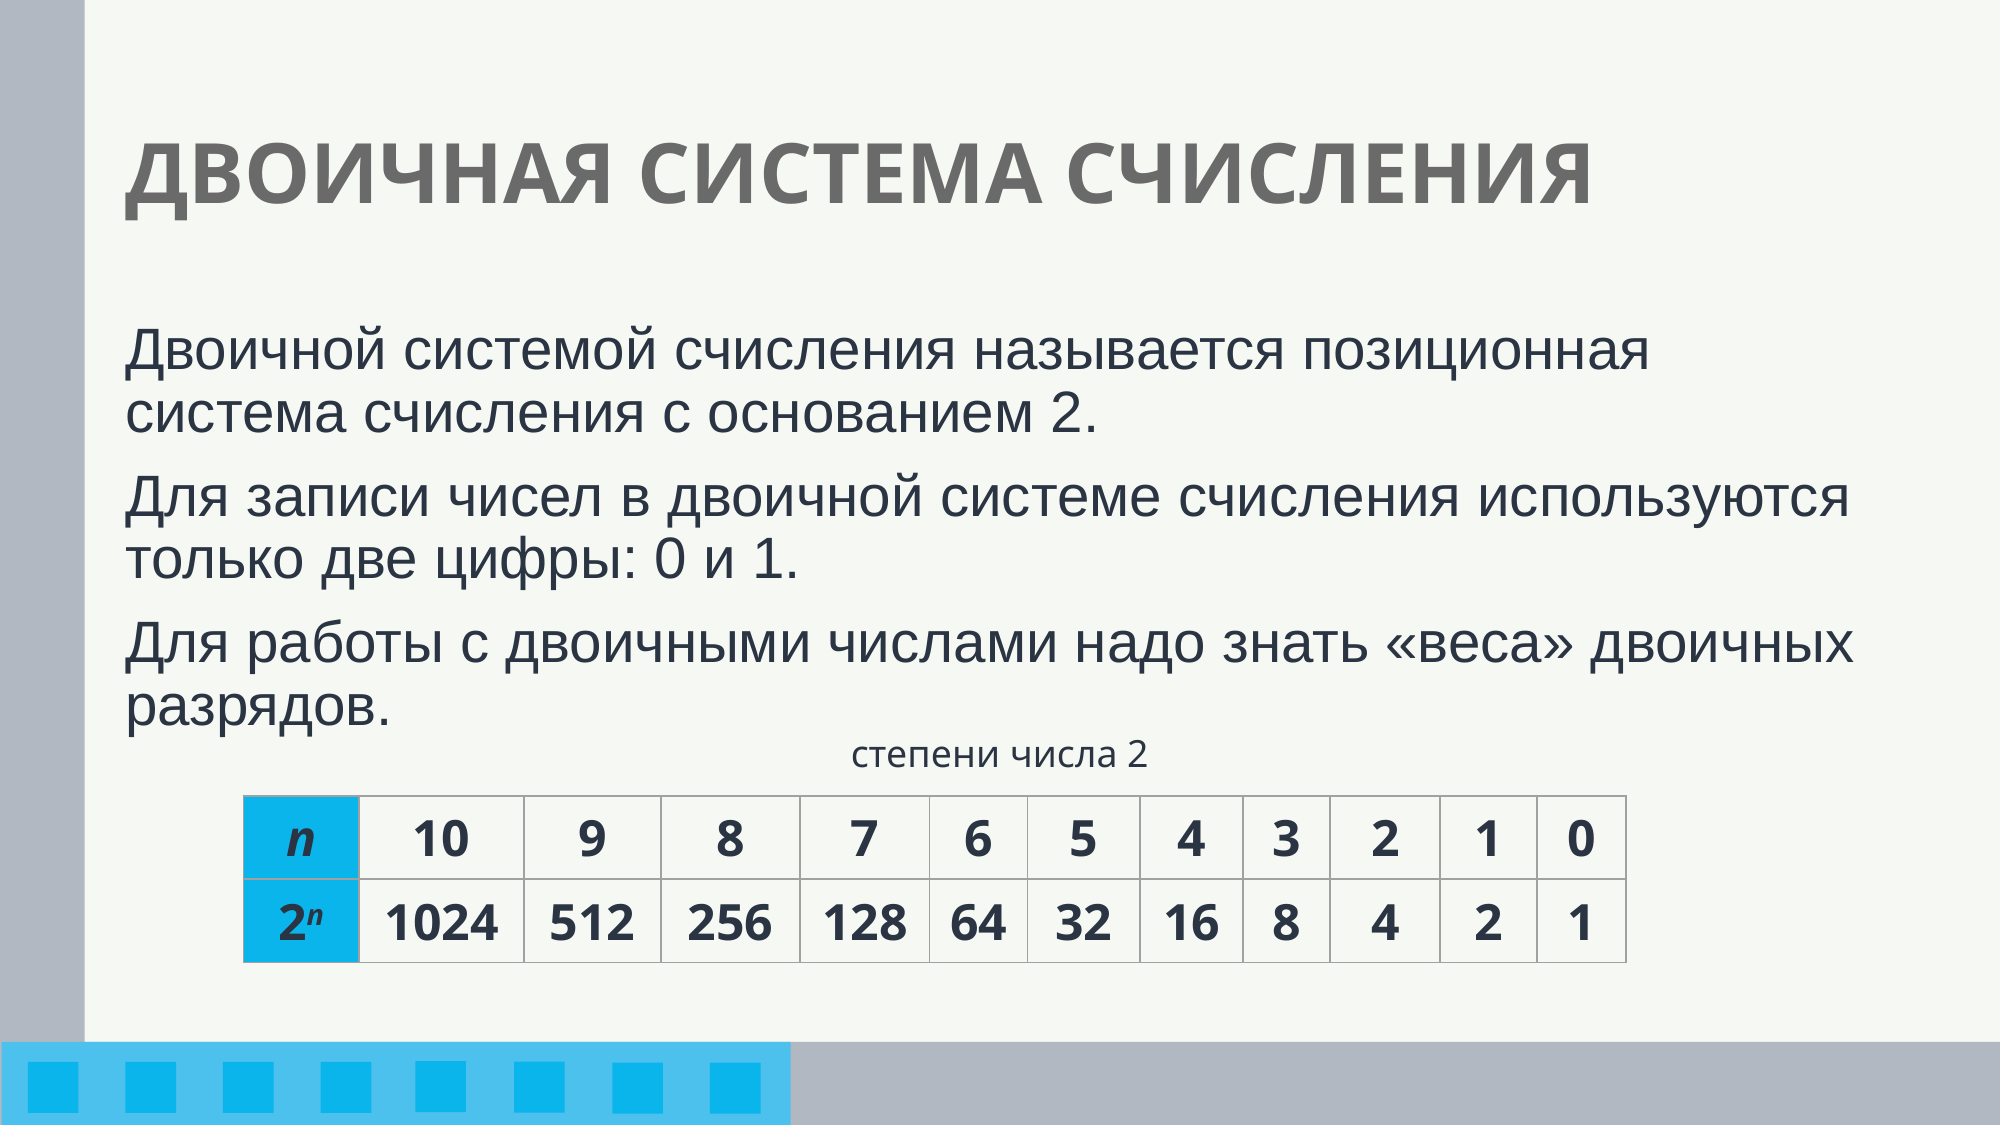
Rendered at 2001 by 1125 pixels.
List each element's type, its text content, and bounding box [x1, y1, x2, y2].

table_cell 128 [801, 880, 929, 962]
table_header 8 [662, 797, 799, 878]
table_header 2 [1331, 797, 1439, 878]
table_cell 1024 [360, 880, 523, 962]
table_header 7 [801, 797, 929, 878]
table_header 9 [525, 797, 660, 878]
table_cell 32 [1028, 880, 1139, 962]
list Двоичной системой счисления называется позиционная система счисления с основанием 2. Для записи чисел в двоичной системе счисления используются только две цифры: 0 и 1. Для работы с двоичными числами надо знать «веса» двоич­ных разрядов. [110, 311, 1892, 1058]
table_header 1 [1441, 797, 1536, 878]
table_header 10 [360, 797, 523, 878]
table_header 0 [1538, 797, 1625, 878]
table_cell 16 [1141, 880, 1242, 962]
table_header 5 [1028, 797, 1139, 878]
title ДВОИЧНАЯ СИСТЕМА СЧИСЛЕНИЯ [110, 67, 1892, 286]
table_header 3 [1244, 797, 1329, 878]
table_cell 4 [1331, 880, 1439, 962]
table_cell 8 [1244, 880, 1329, 962]
text_box степени числа 2 [836, 722, 1164, 782]
table_header 6 [930, 797, 1027, 878]
table_cell 2 [1441, 880, 1536, 962]
table_cell 256 [662, 880, 799, 962]
table_cell 1 [1538, 880, 1625, 962]
table_cell 512 [525, 880, 660, 962]
table_header n [244, 797, 358, 878]
table_cell 64 [930, 880, 1027, 962]
table_cell 2n [244, 880, 358, 962]
table_header 4 [1141, 797, 1242, 878]
